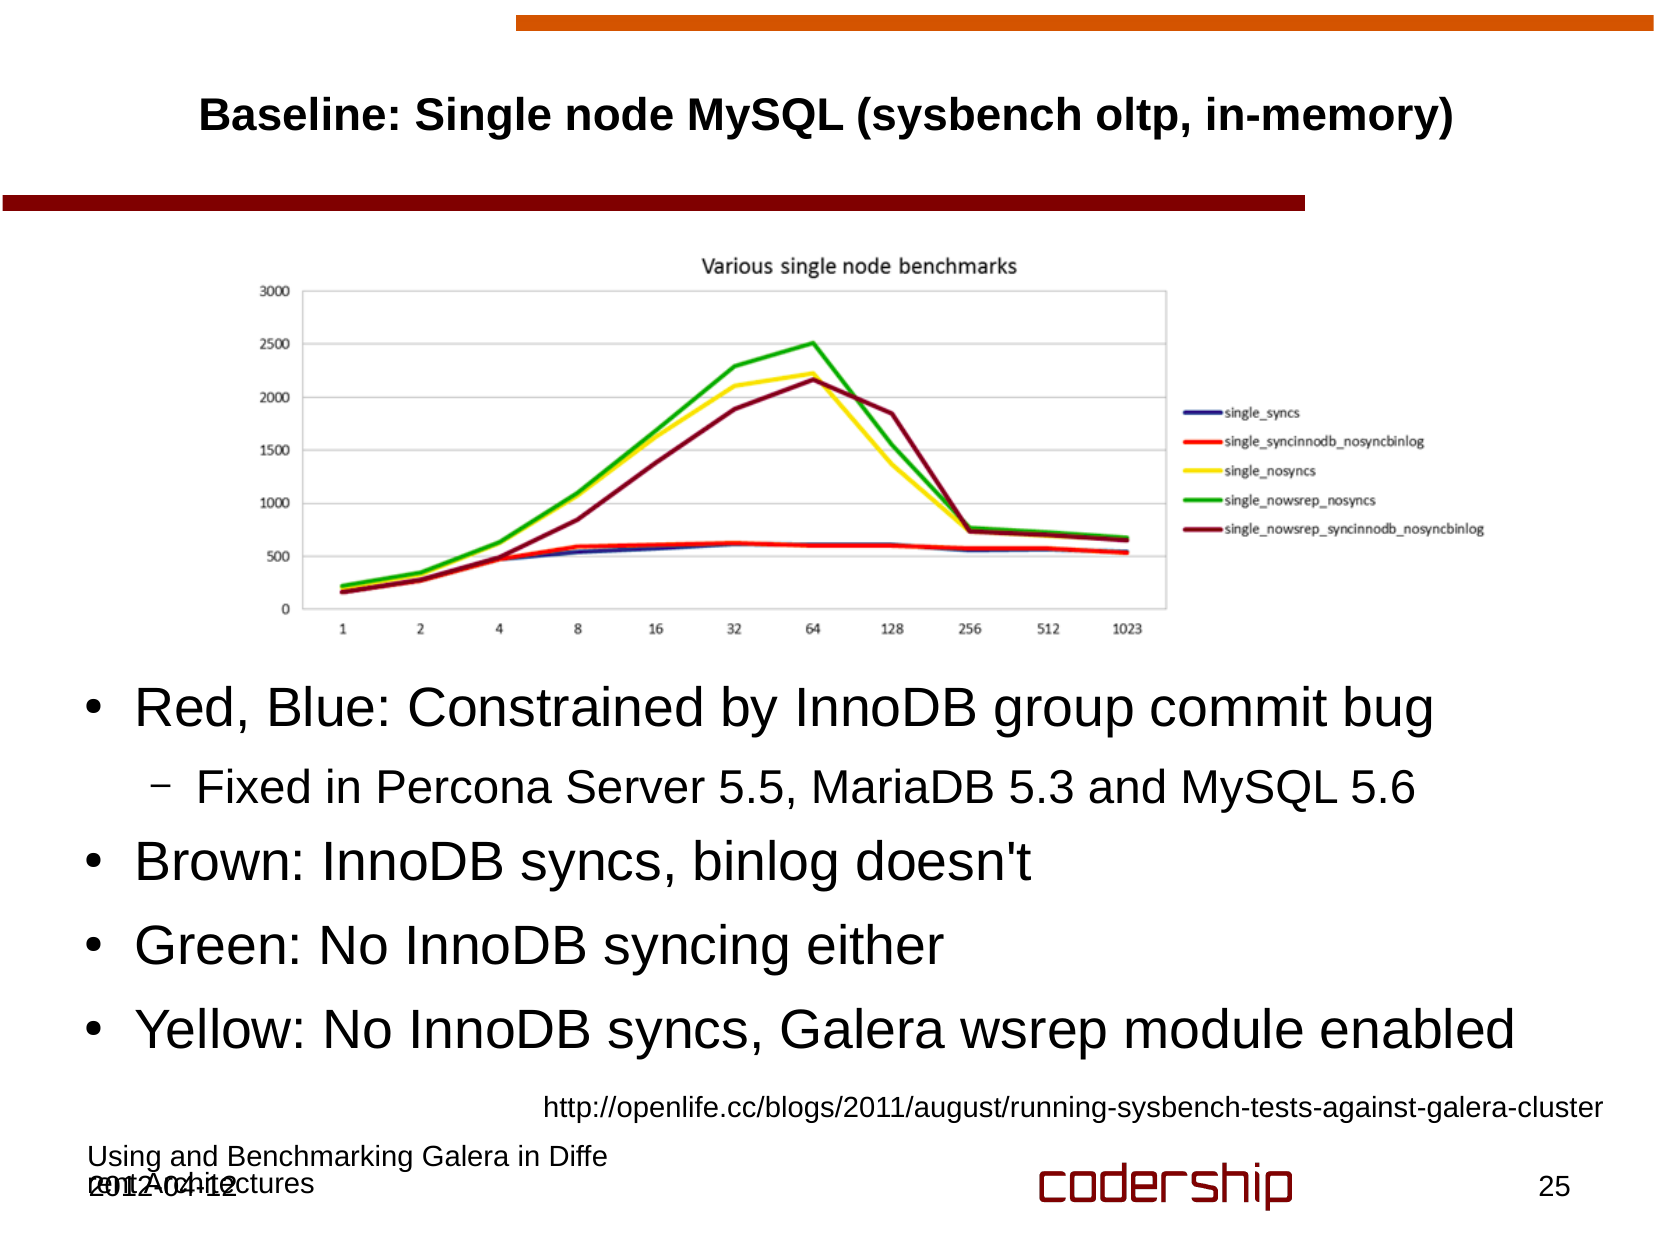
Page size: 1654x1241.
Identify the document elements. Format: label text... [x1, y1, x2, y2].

picture [516, 15, 1654, 31]
text_box http://openlife.cc/blogs/2011/august/running-sysbench-tests-against-galera-cluster [528, 1083, 1621, 1131]
list Red, Blue: Constrained by InnoDB group commit bug Fixed in Percona Server 5.5, MariaDB 5.3 and MySQL 5.6 Brown: InnoDB syncs, binlog doesn't Green: No InnoDB syncing either Yellow: No InnoDB syncs, Galera wsrep module enabled [82, 676, 1571, 1067]
title Baseline: Single node MySQL (sysbench oltp, in-memory) [82, 49, 1571, 181]
picture [2, 195, 1305, 211]
picture [1035, 1158, 1296, 1215]
picture [231, 239, 1503, 657]
